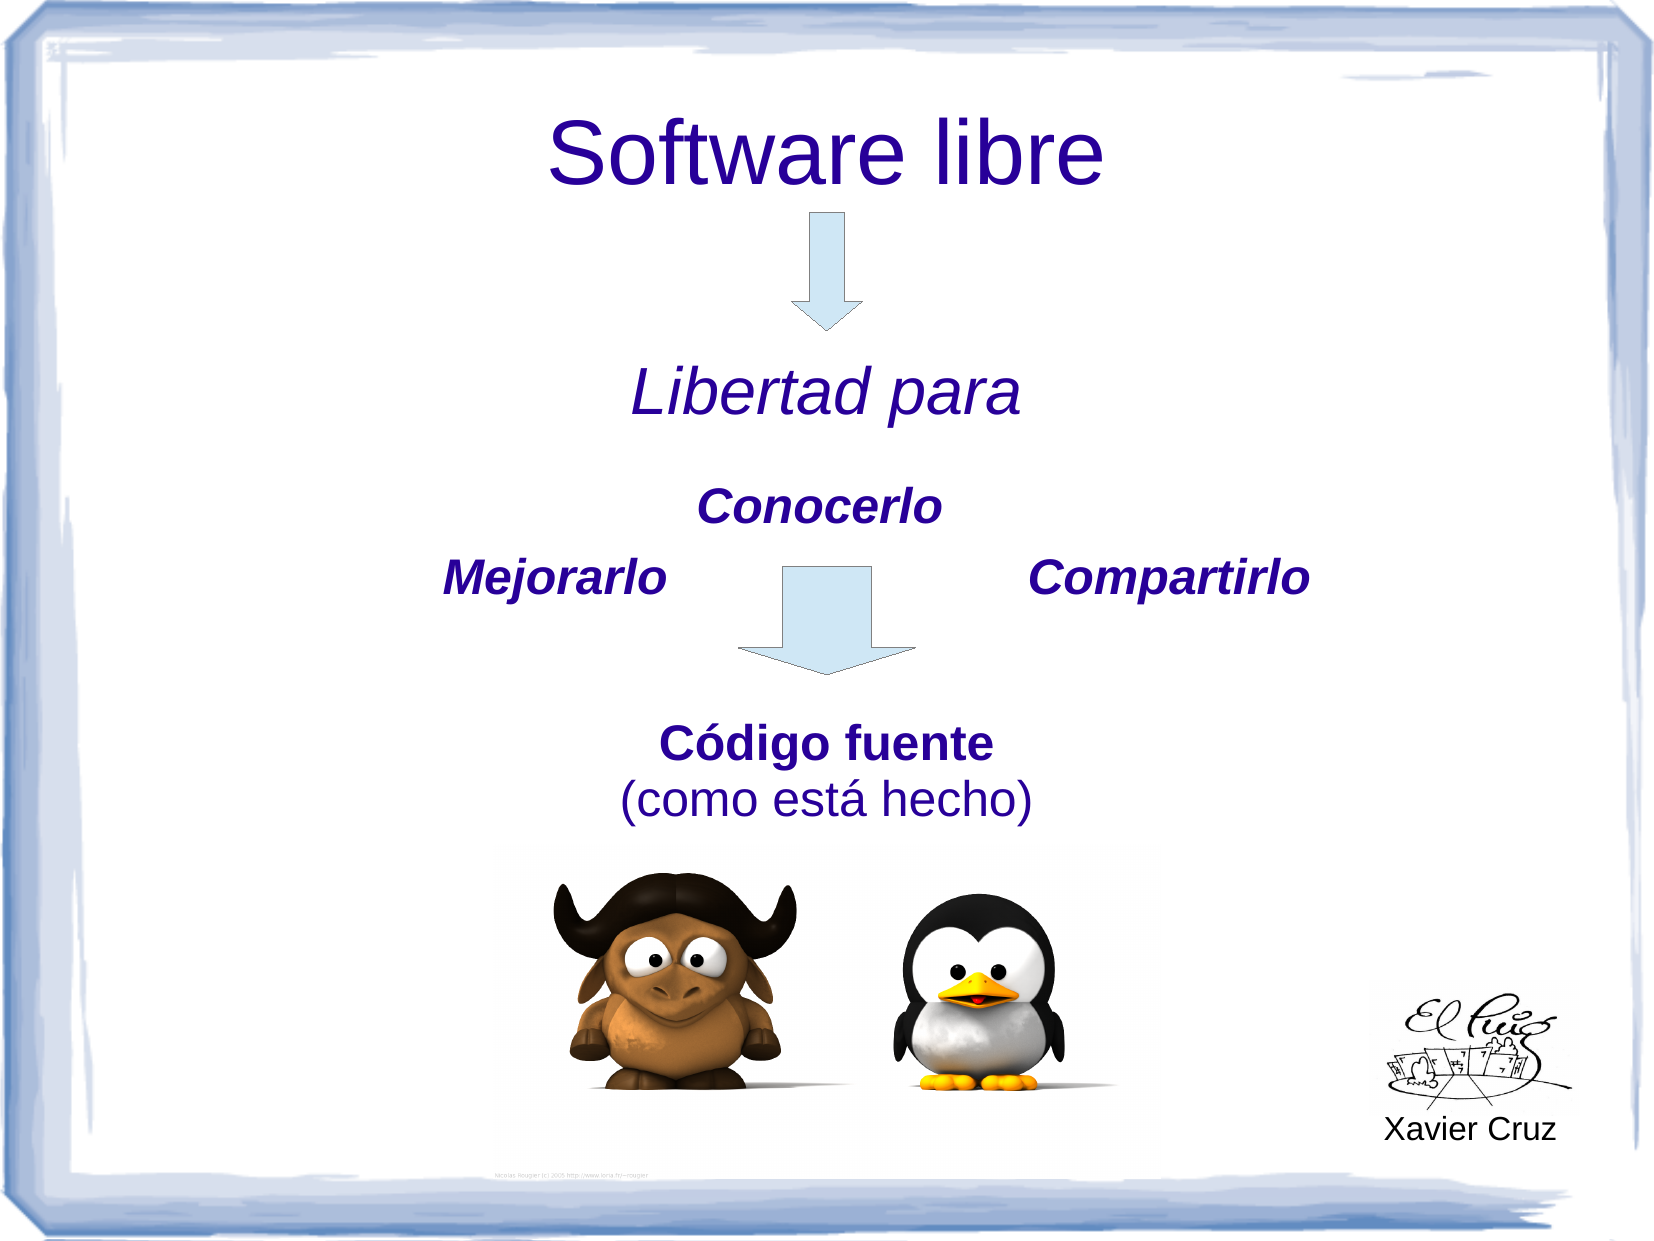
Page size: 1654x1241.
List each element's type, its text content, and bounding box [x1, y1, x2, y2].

picture [0, 0, 1654, 1241]
text_box [738, 566, 916, 675]
text_box Conocerlo [685, 478, 969, 551]
title Software libre [82, 49, 1571, 257]
text_box Compartirlo [944, 549, 1394, 606]
text_box [791, 212, 863, 331]
text_box Libertad para [404, 354, 1250, 430]
text_box Código fuente (como está hecho) [599, 715, 1055, 827]
text_box Mejorarlo [389, 549, 721, 606]
